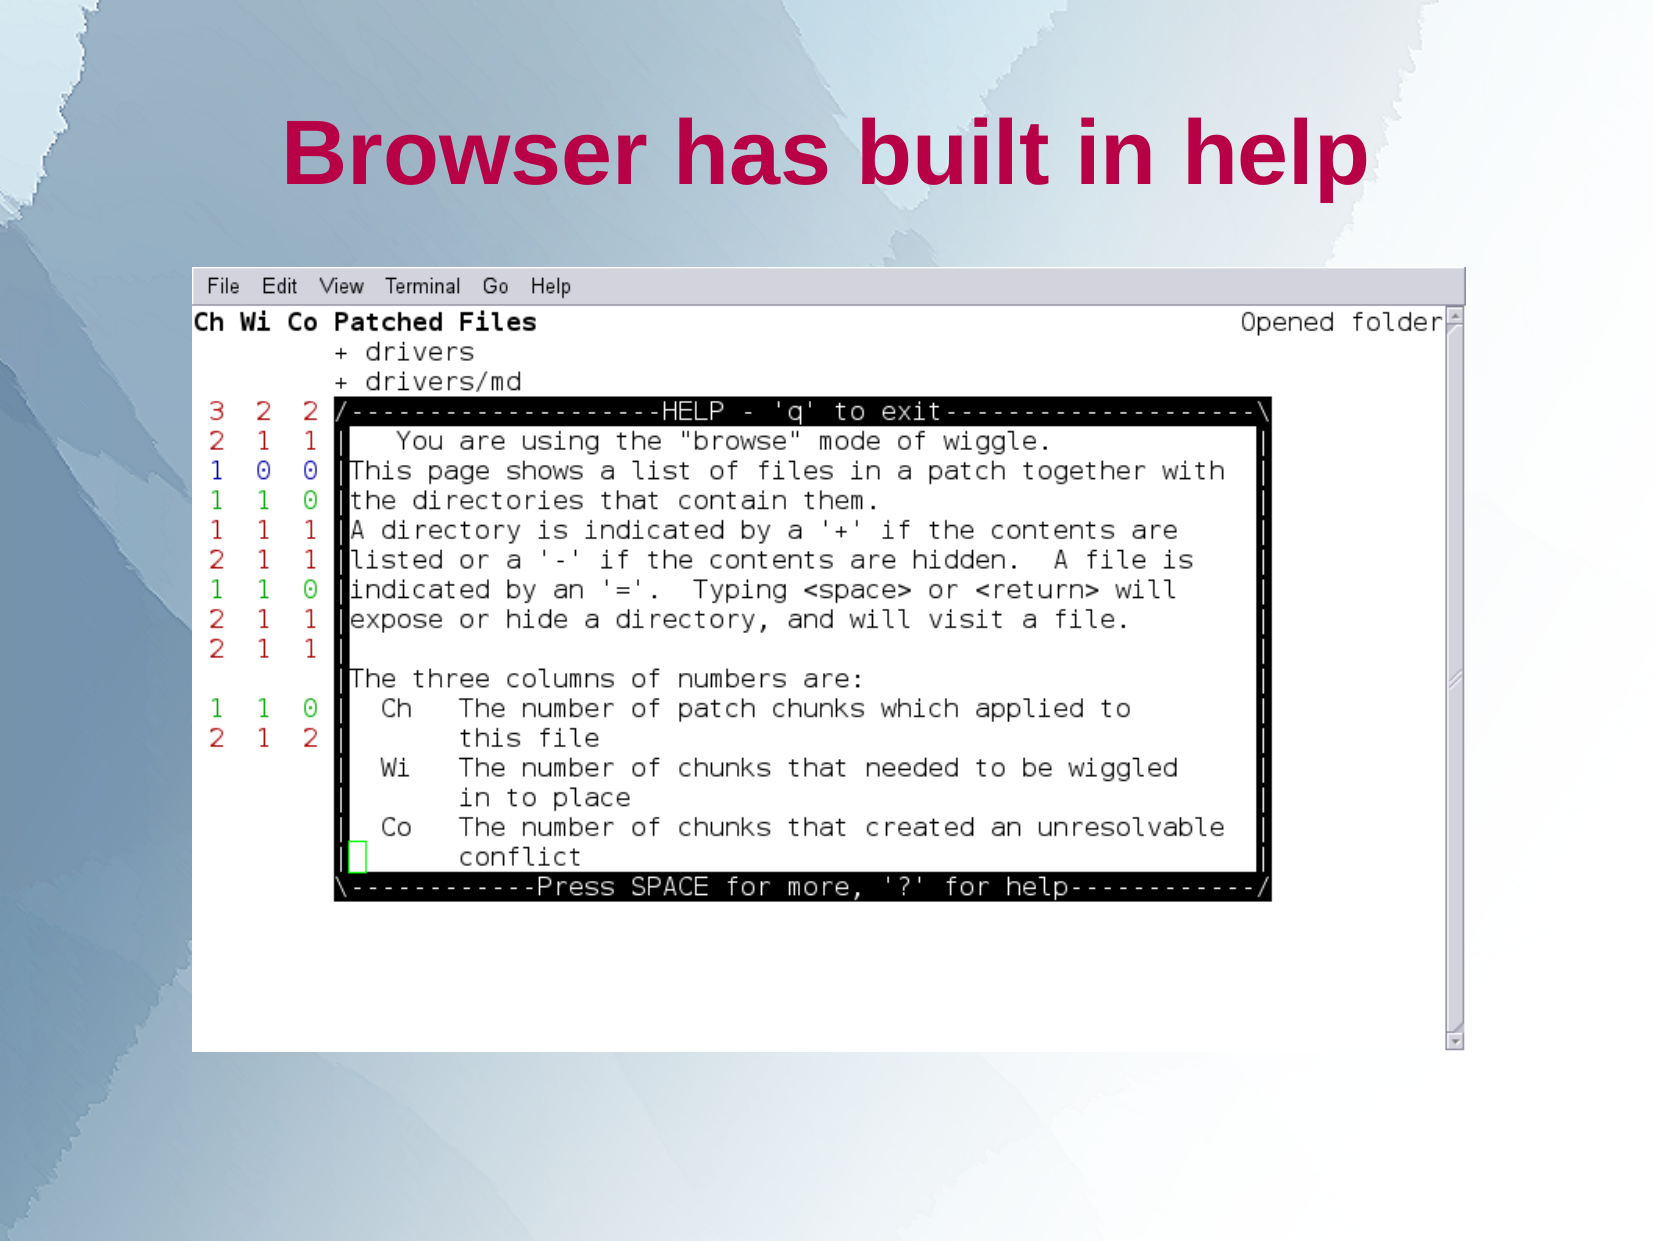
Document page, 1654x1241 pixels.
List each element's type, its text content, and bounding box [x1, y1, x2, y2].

title Browser has built in help [82, 49, 1571, 257]
picture [0, 0, 1654, 1241]
